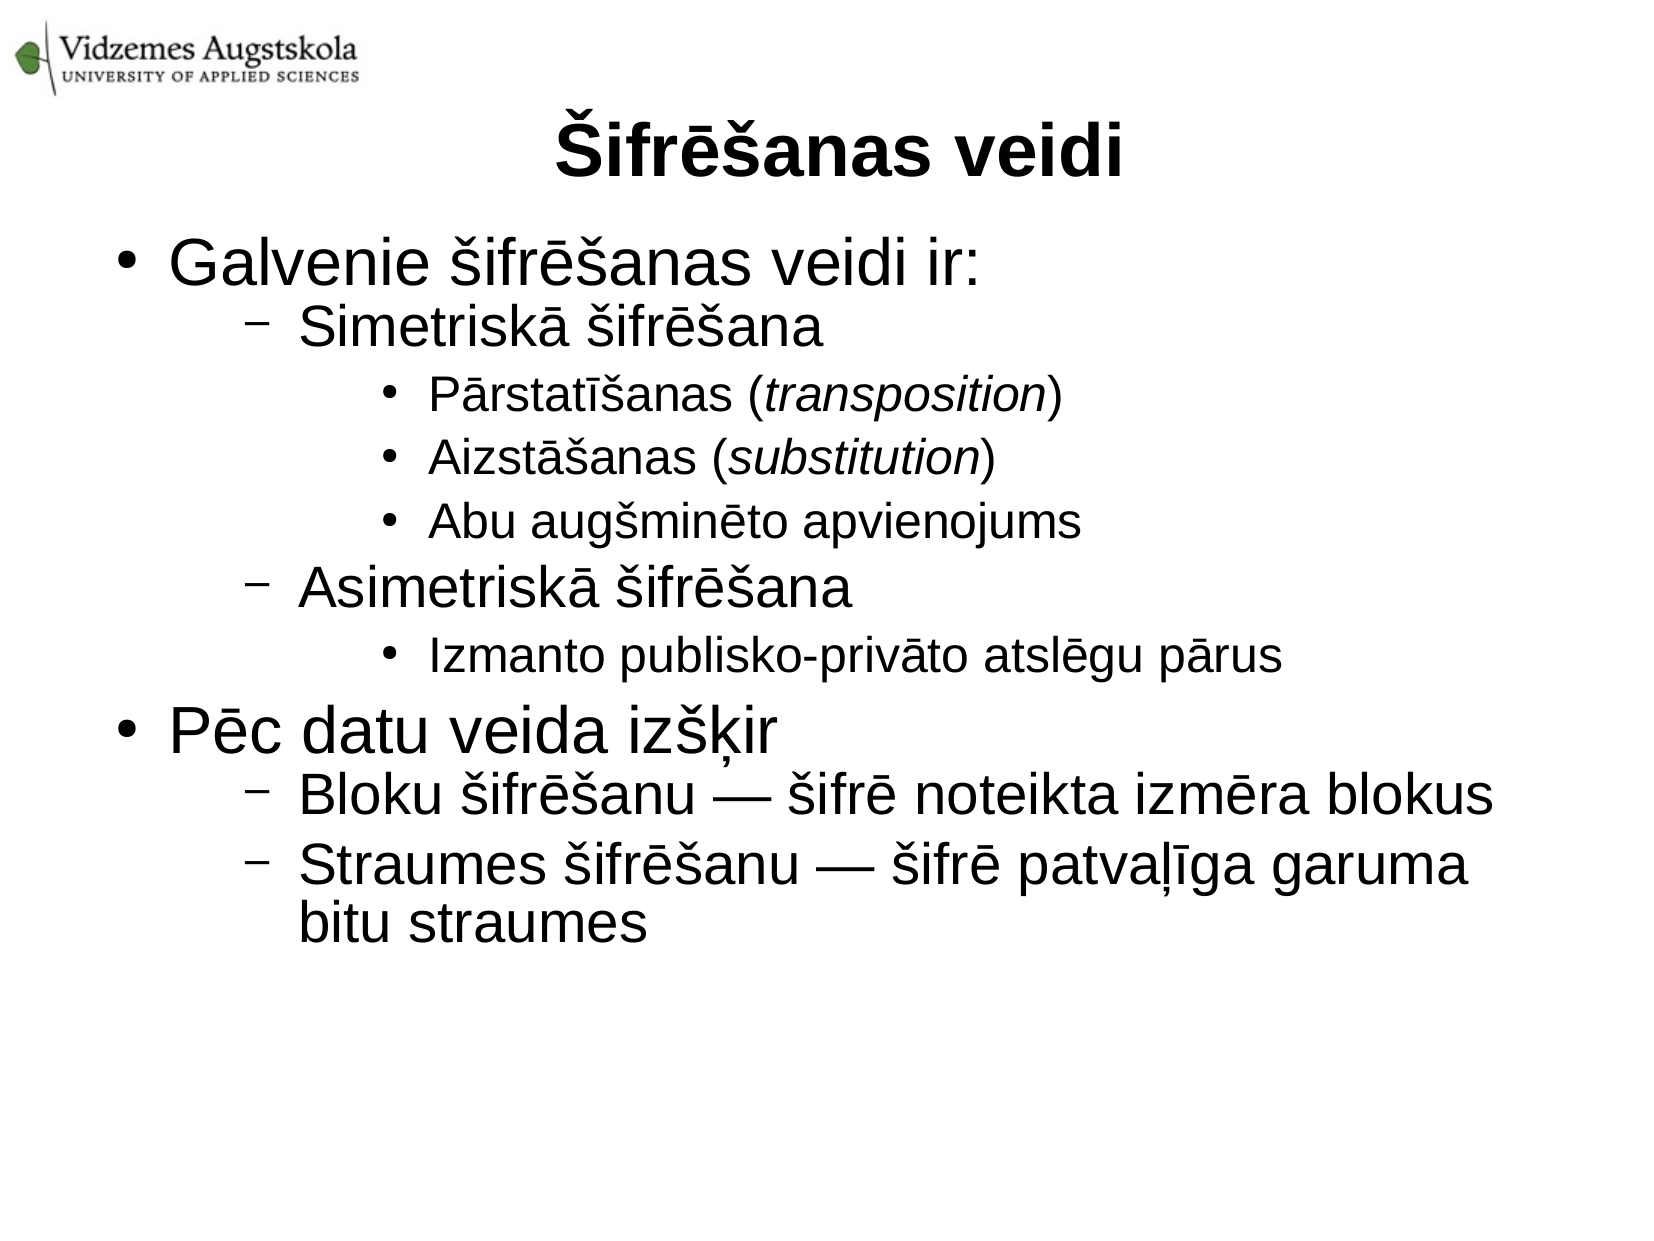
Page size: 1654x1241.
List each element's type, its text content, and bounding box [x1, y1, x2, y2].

title Šifrēšanas veidi [82, 111, 1571, 196]
picture [5, 2, 368, 113]
list Galvenie šifrēšanas veidi ir: Simetriskā šifrēšana Pārstatīšanas (transposition) Aizstāšanas (substitution) Abu augšminēto apvienojums Asimetriskā šifrēšana Izmanto publisko-privāto atslēgu pārus Pēc datu veida izšķir Bloku šifrēšanu — šifrē noteikta izmēra blokus Straumes šifrēšanu — šifrē patvaļīga garuma bitu straumes [82, 224, 1571, 1109]
